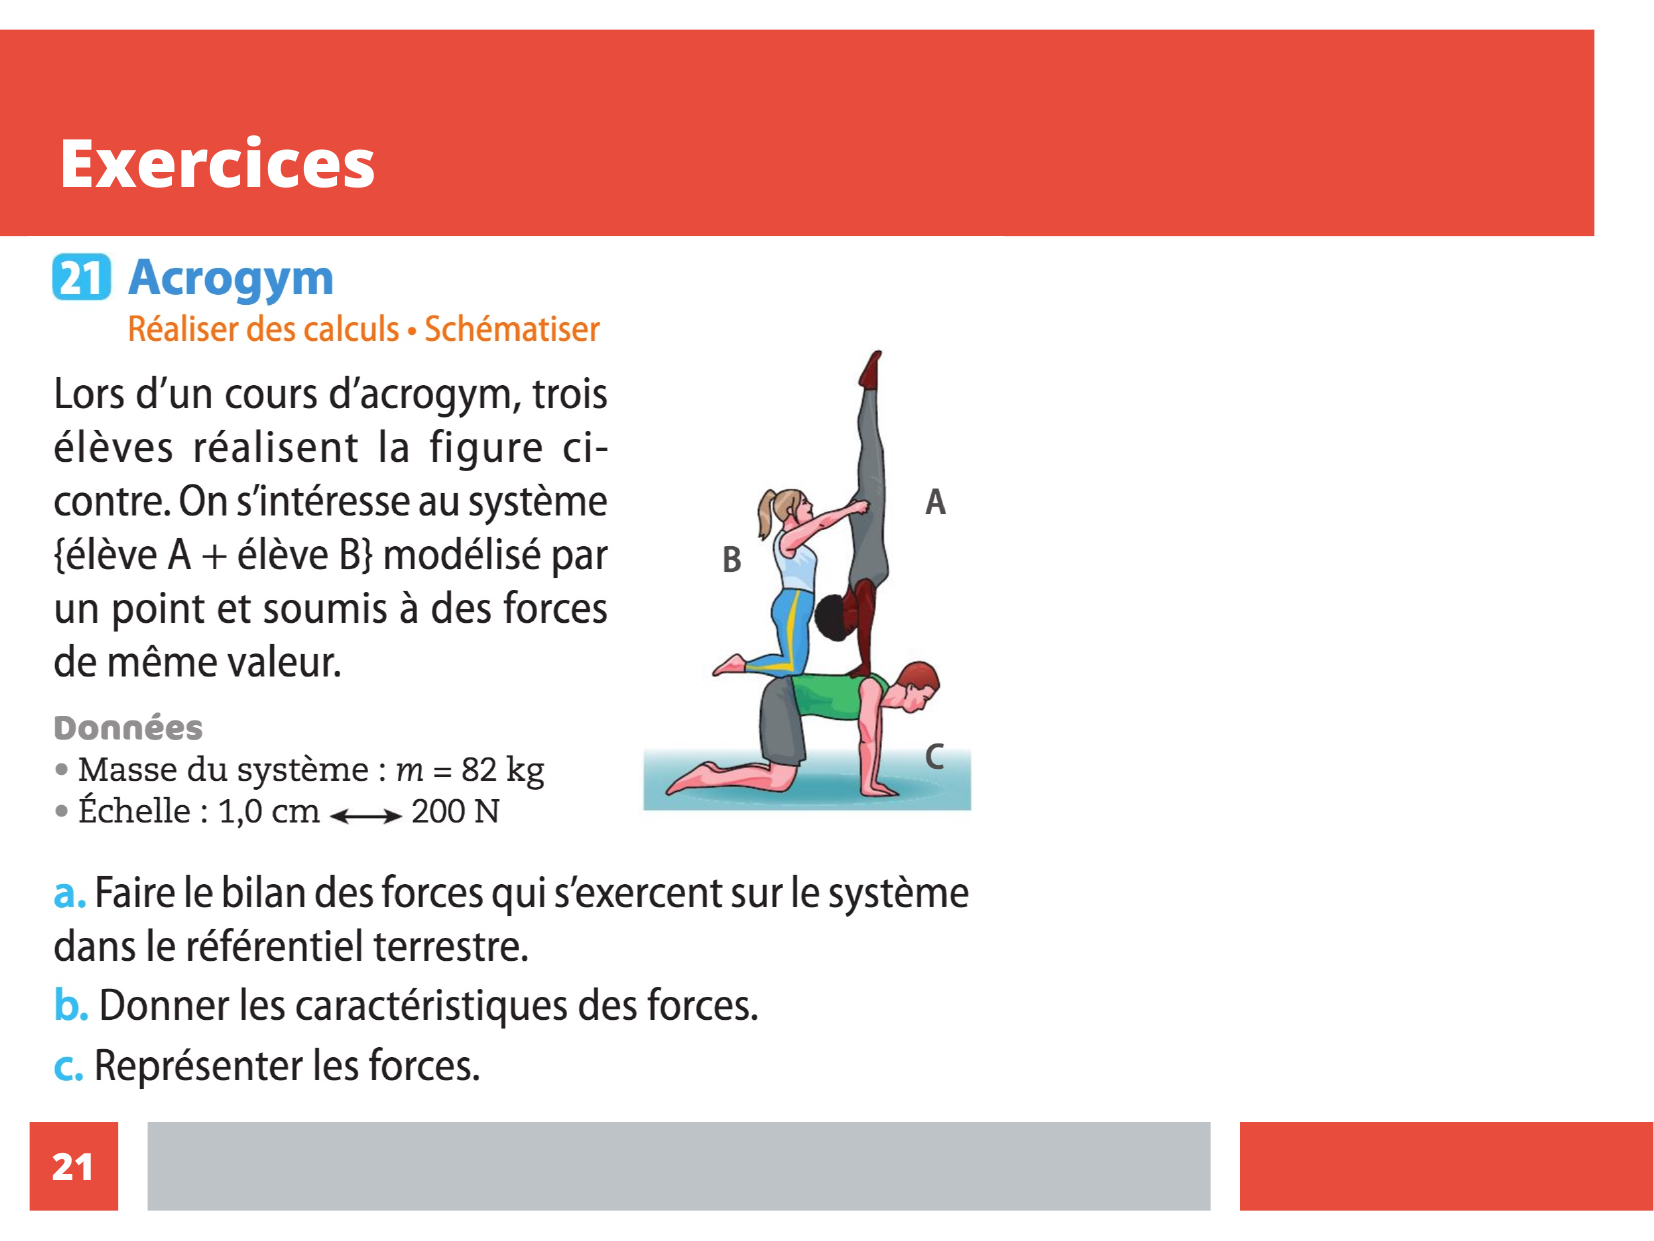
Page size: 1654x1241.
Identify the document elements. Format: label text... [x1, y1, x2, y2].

picture [28, 236, 1004, 1112]
title Exercices [59, 59, 1595, 207]
